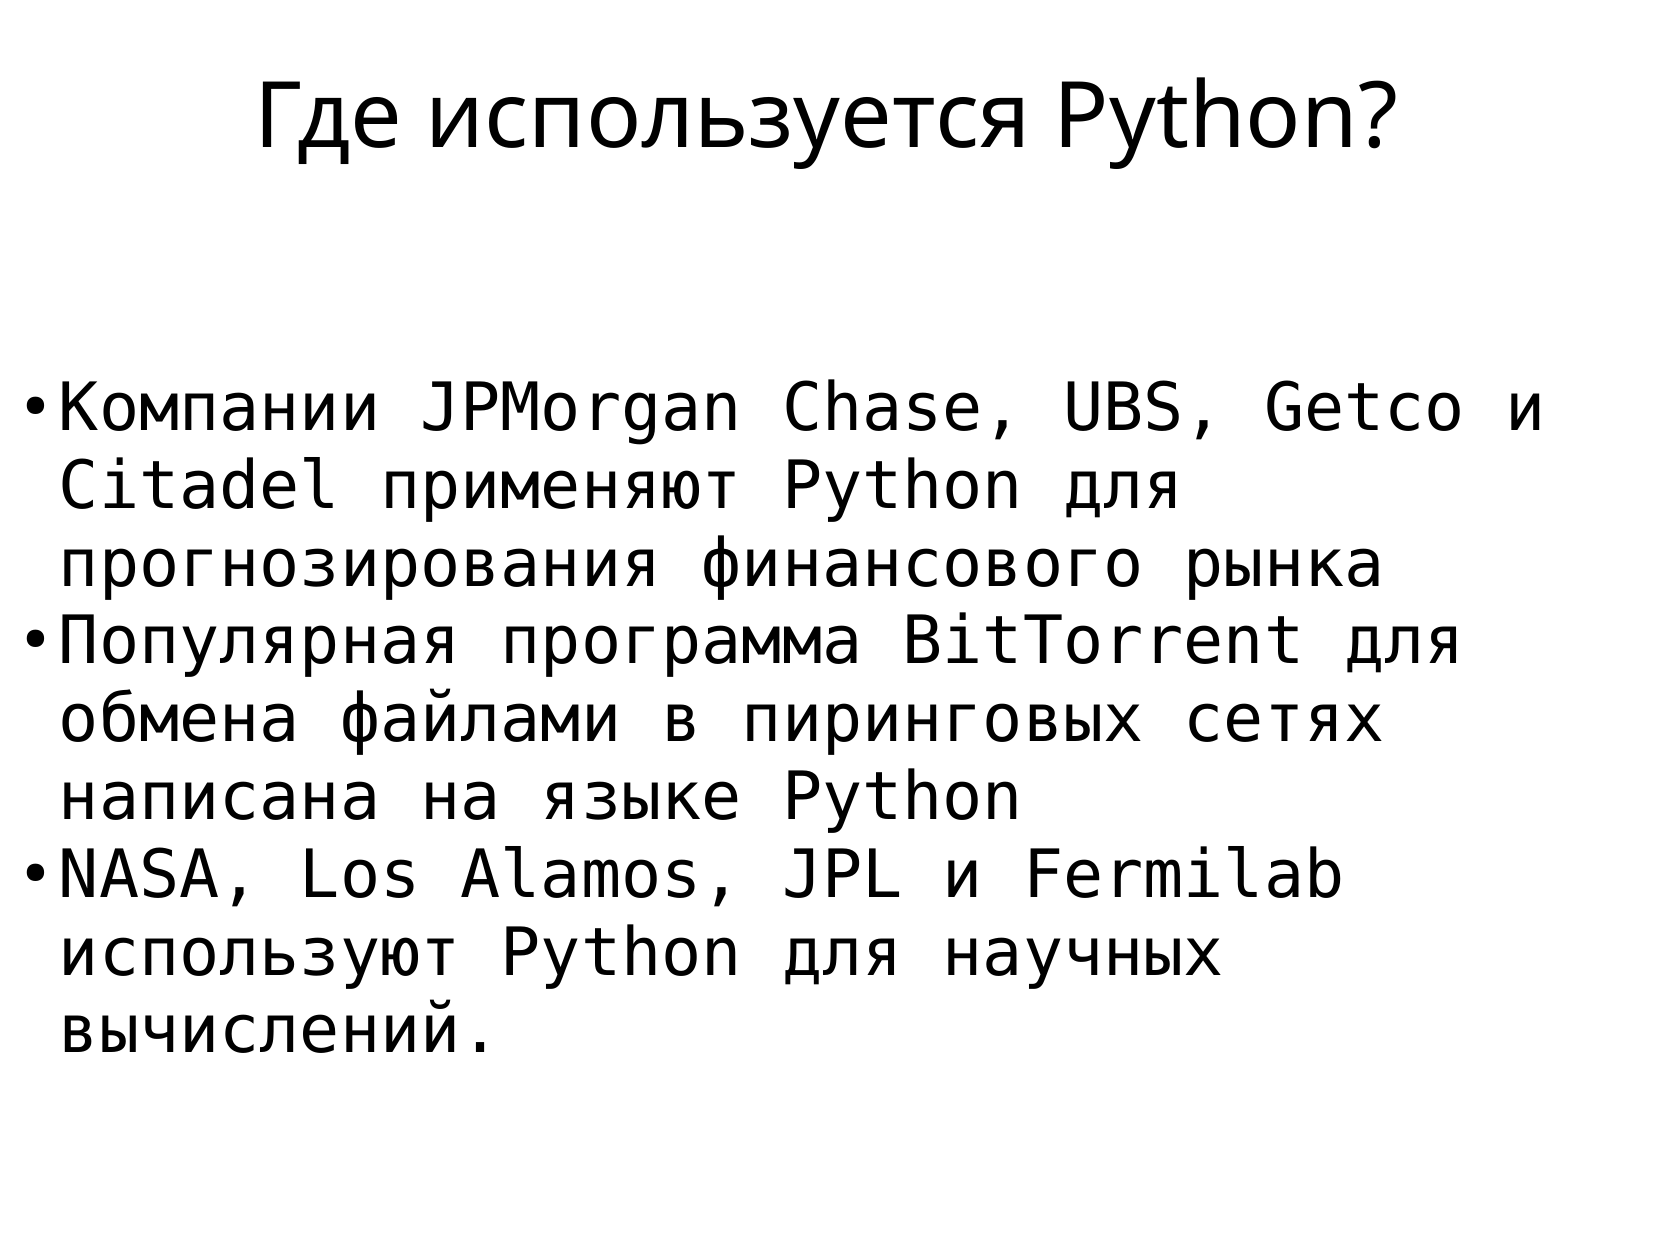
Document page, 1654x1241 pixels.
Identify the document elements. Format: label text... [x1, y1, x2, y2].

title Где используется Python? [82, 8, 1571, 216]
subtitle Компании JPMorgan Chase, UBS, Getco и Citadel применяют Python для прогнозирования финансового рынка Популярная программа BitTorrent для обмена файлами в пиринговых сетях написана на языке Python NASA, Los Alamos, JPL и Fermilab используют Python для научных вычислений. [23, 236, 1642, 1124]
